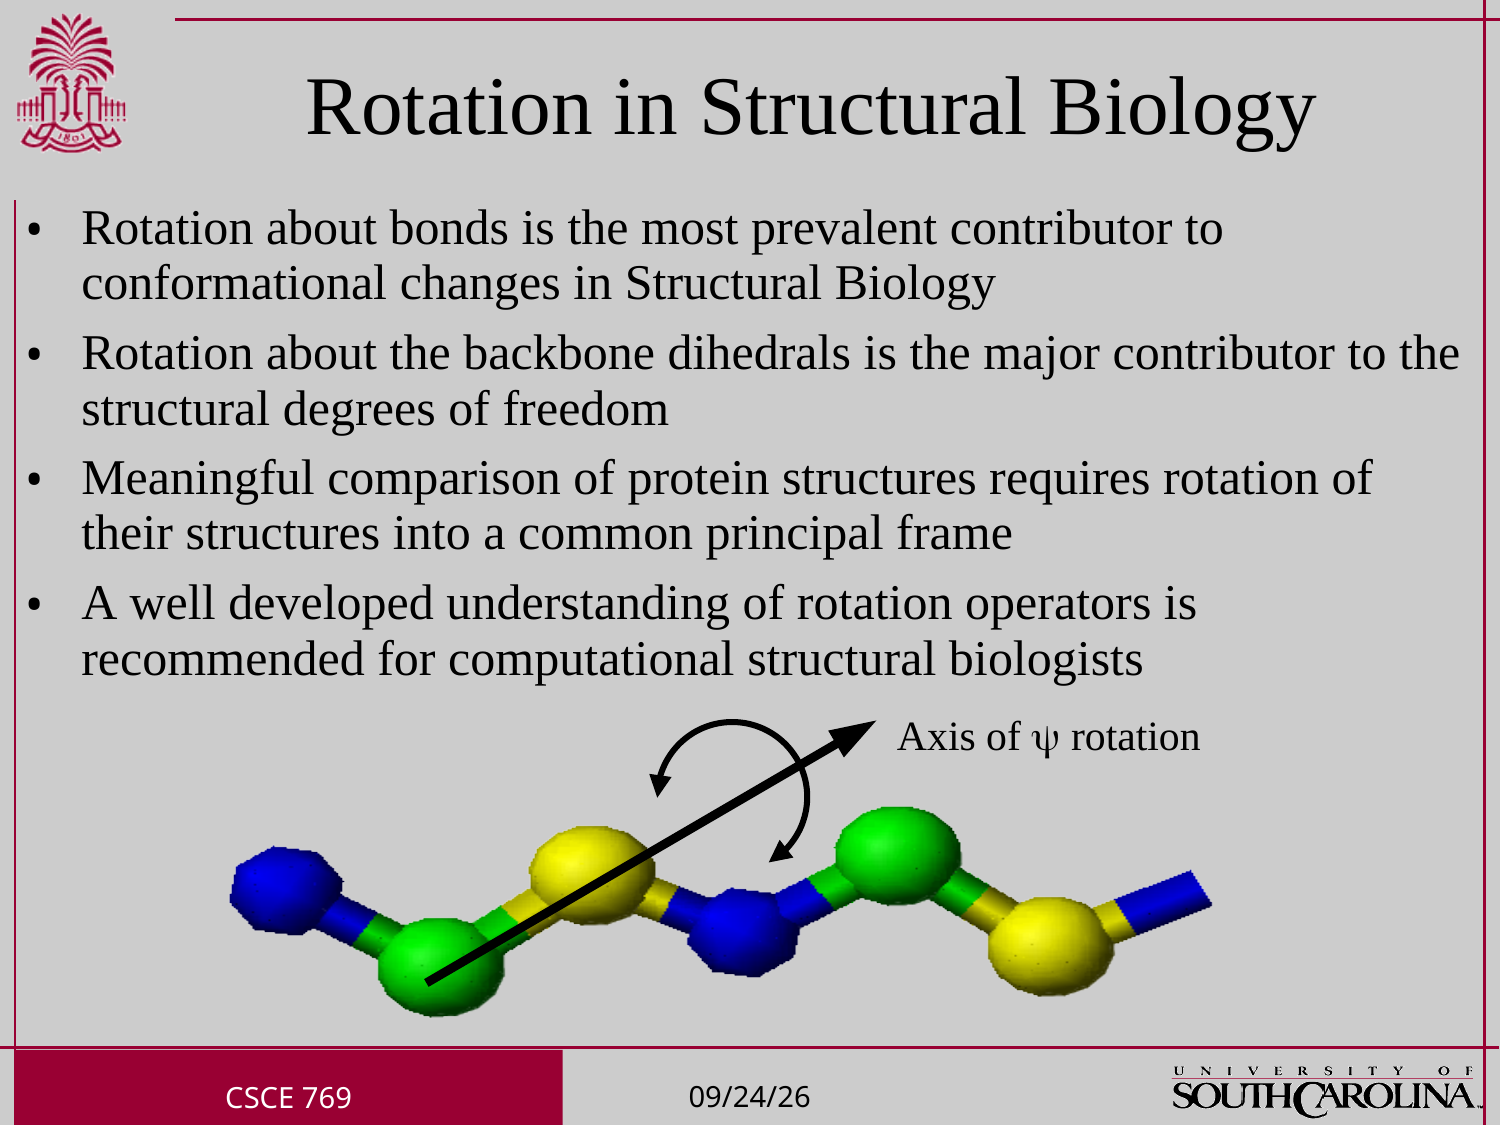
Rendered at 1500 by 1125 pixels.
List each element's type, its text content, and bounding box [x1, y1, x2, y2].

picture [1162, 1049, 1483, 1125]
title Rotation in Structural Biology [174, 24, 1450, 188]
text_box Axis of y rotation [882, 696, 1252, 788]
picture [201, 793, 1252, 1021]
picture [12, 12, 131, 155]
list Rotation about bonds is the most prevalent contributor to conformational changes in Structural Biology Rotation about the backbone dihedrals is the major contributor to the structural degrees of freedom Meaningful comparison of protein structures requires rotation of their structures into a common principal frame A well developed understanding of rotation operators is recommended for computational structural biologists [24, 200, 1476, 769]
